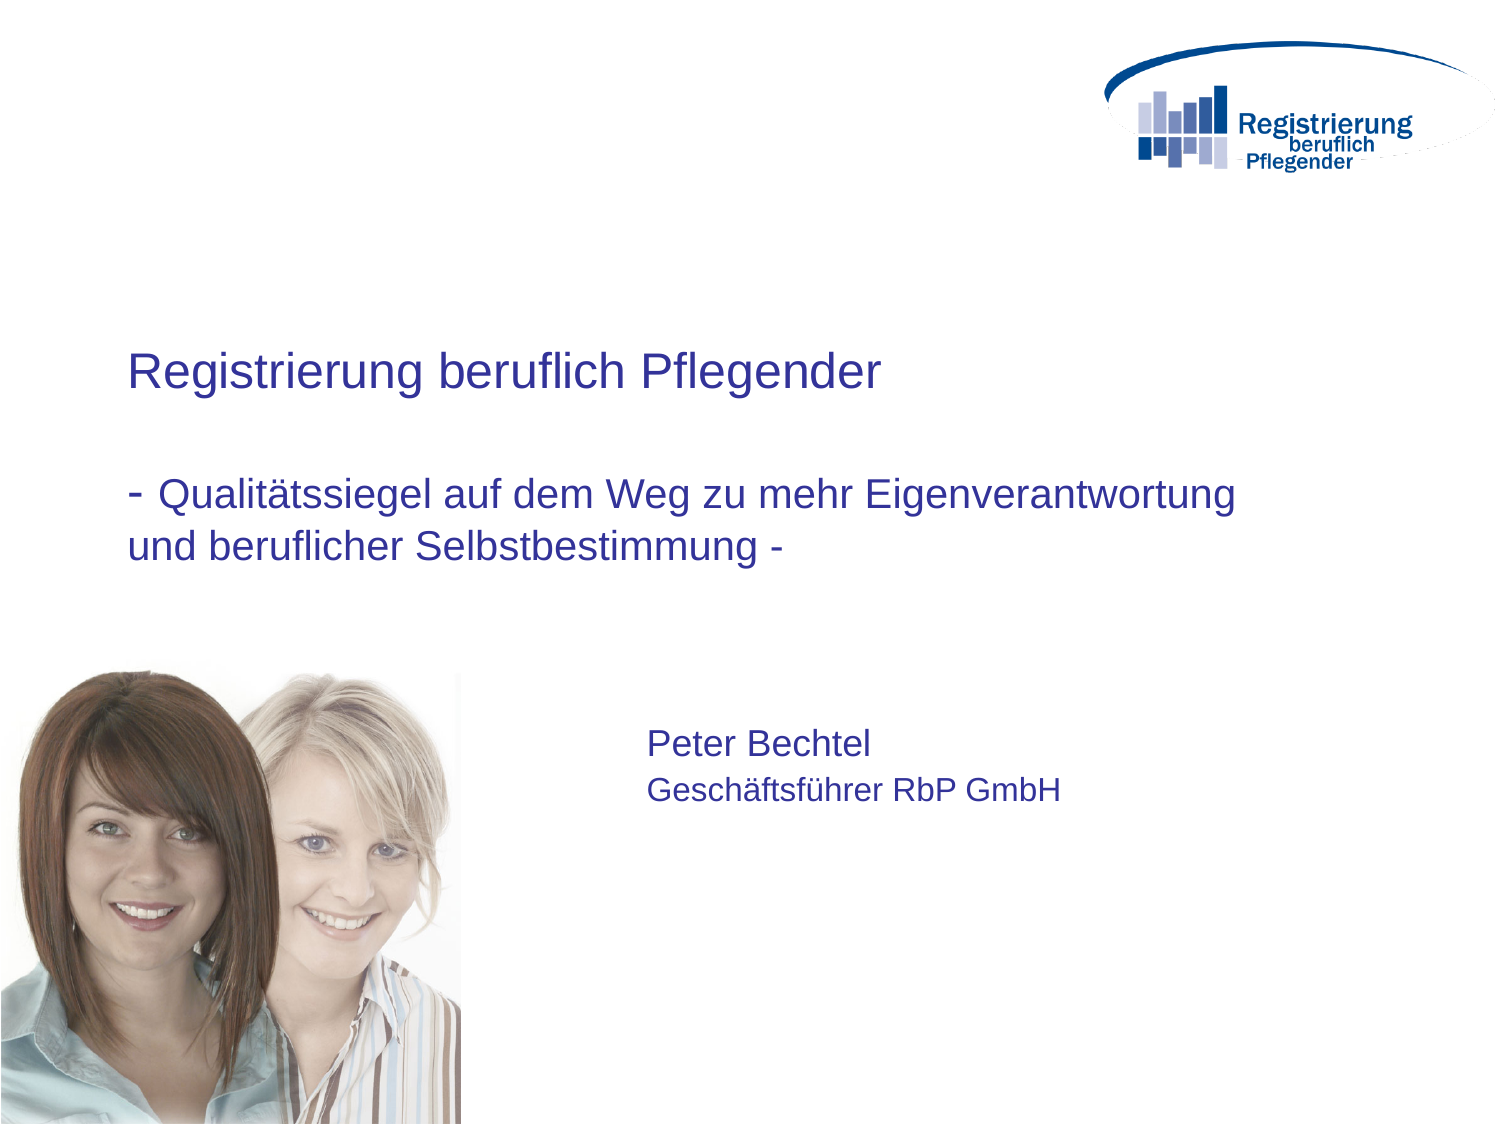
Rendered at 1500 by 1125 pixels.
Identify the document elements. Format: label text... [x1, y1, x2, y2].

picture [1, 656, 461, 1124]
title Registrierung beruflich Pflegender - Qualitätssiegel auf dem Weg zu mehr Eigenverantwortung und beruflicher Selbstbestimmung - [112, 331, 1388, 577]
text_box Peter Bechtel Geschäftsführer RbP GmbH [631, 716, 1459, 1000]
picture [1104, 41, 1495, 173]
